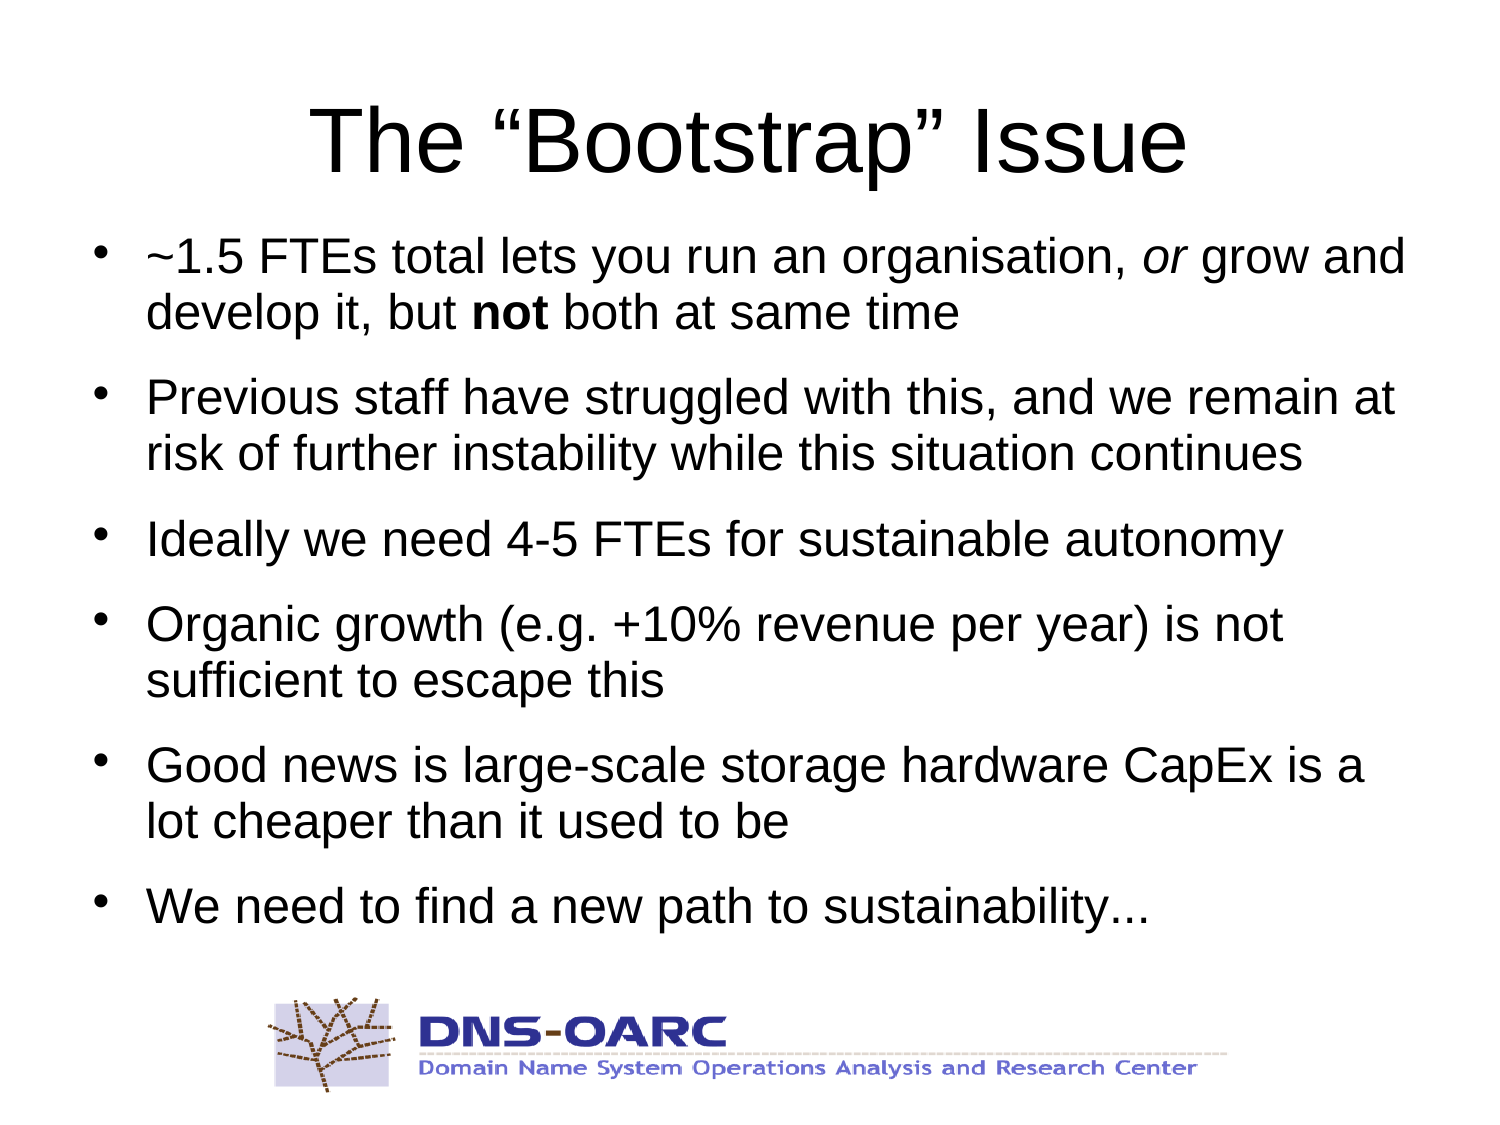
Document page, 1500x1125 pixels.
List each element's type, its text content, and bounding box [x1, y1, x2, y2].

list ~1.5 FTEs total lets you run an organisation, or grow and develop it, but not both at same time Previous staff have struggled with this, and we remain at risk of further instability while this situation continues Ideally we need 4-5 FTEs for sustainable autonomy Organic growth (e.g. +10% revenue per year) is not sufficient to escape this Good news is large-scale storage hardware CapEx is a lot cheaper than it used to be We need to find a new path to sustainability... [75, 224, 1426, 976]
title The “Bootstrap” Issue [75, 44, 1426, 224]
picture [214, 991, 1259, 1099]
